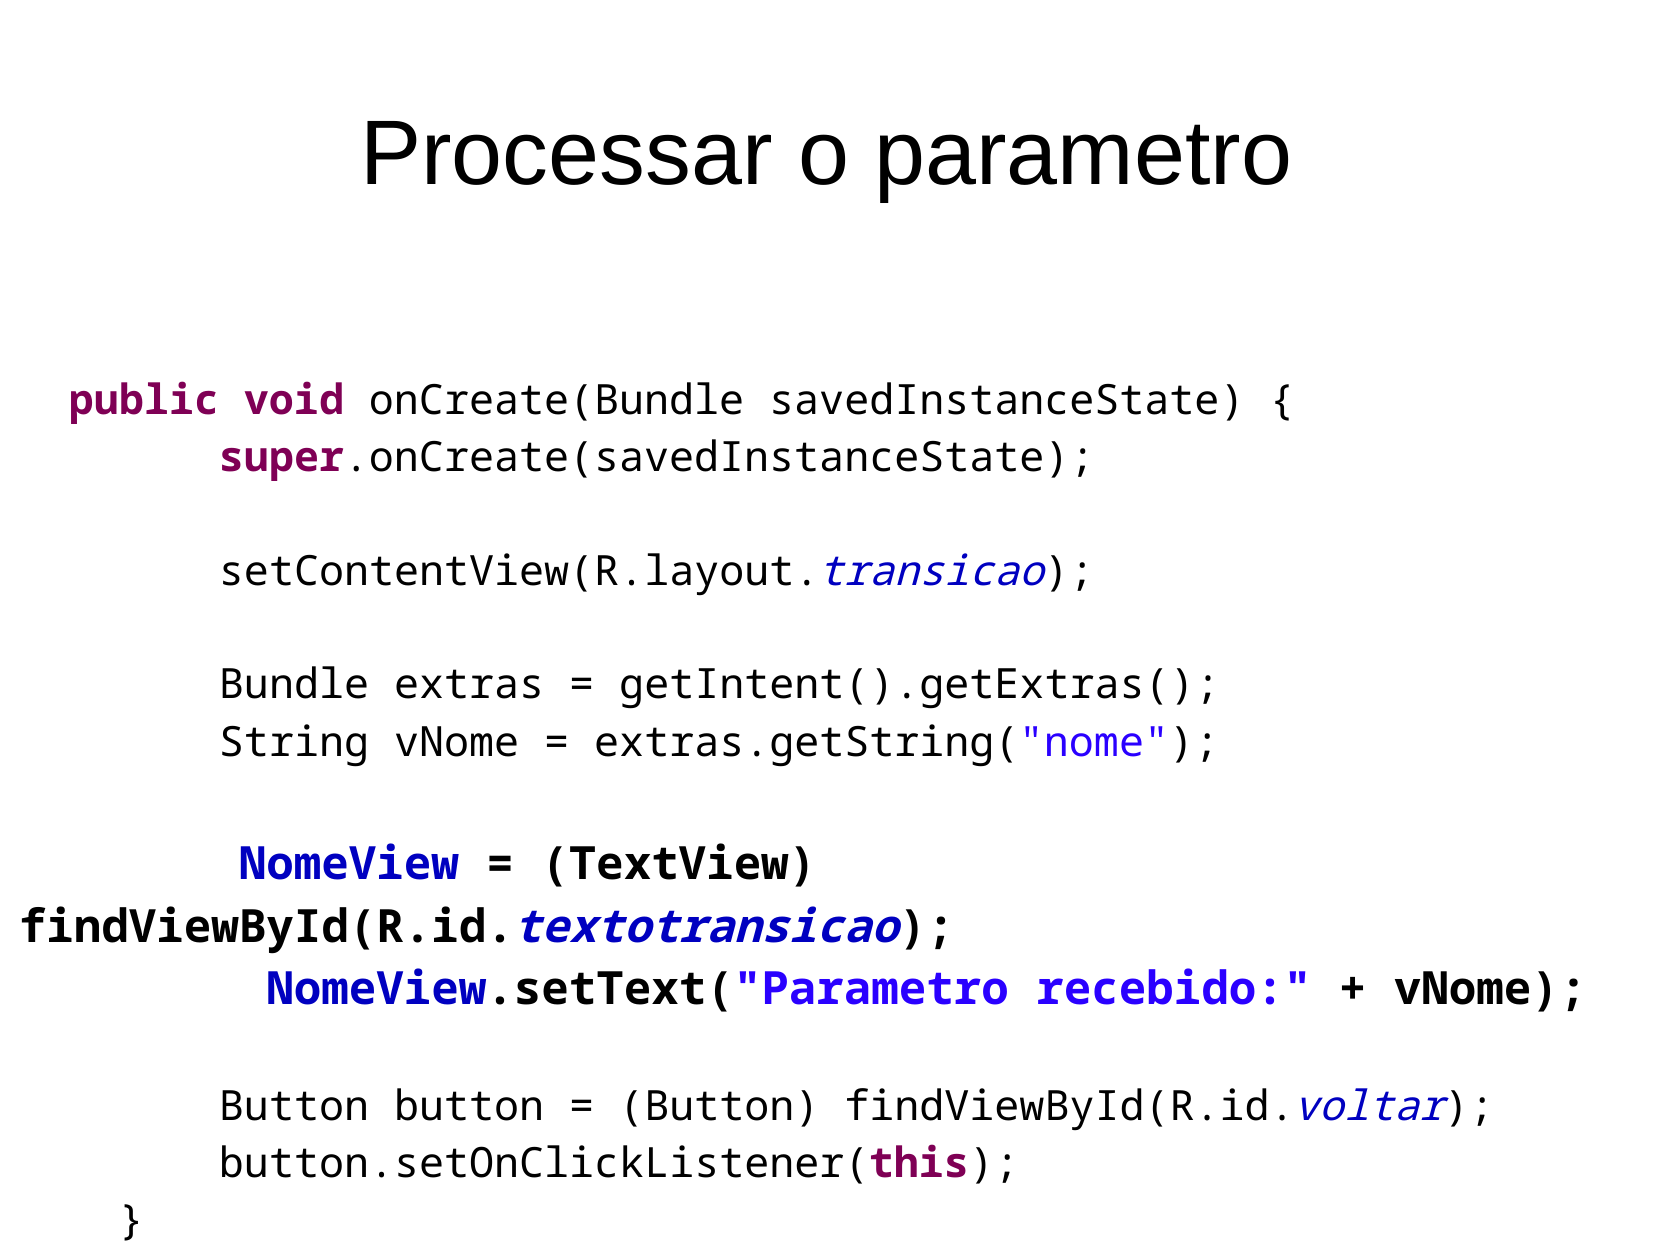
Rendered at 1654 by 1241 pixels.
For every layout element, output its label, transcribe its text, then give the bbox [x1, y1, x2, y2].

title Processar o parametro [82, 49, 1571, 257]
text_box public void onCreate(Bundle savedInstanceState) { super.onCreate(savedInstanceState); setContentView(R.layout.transicao); Bundle extras = getIntent().getExtras(); String vNome = extras.getString("nome"); NomeView = (TextView) findViewById(R.id.textotransicao); NomeView.setText("Parametro recebido:" + vNome); Button button = (Button) findViewById(R.id.voltar); button.setOnClickListener(this); } [4, 361, 1654, 1077]
